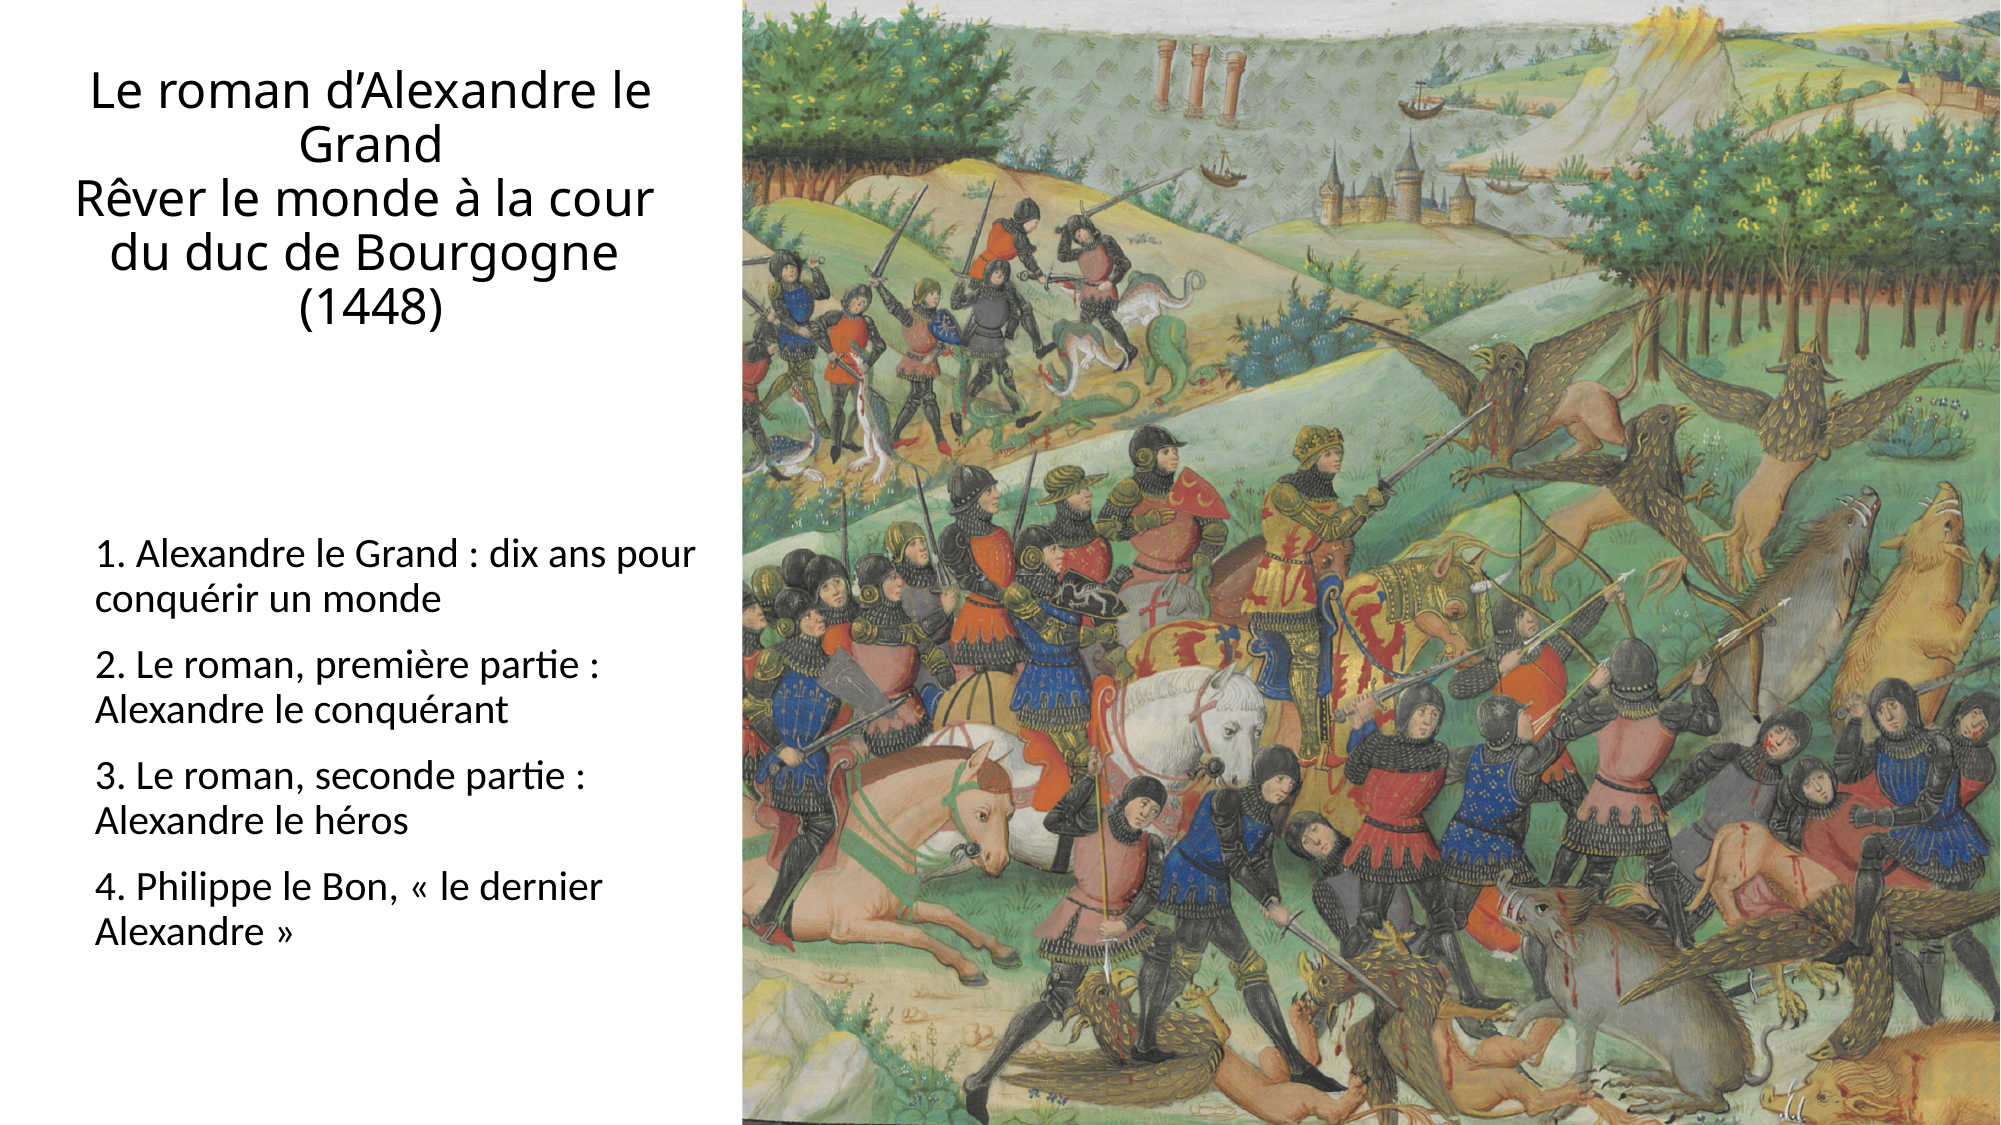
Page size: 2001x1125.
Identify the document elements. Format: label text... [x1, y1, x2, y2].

list 1. Alexandre le Grand : dix ans pour conquérir un monde 2. Le roman, première partie : Alexandre le conquérant 3. Le roman, seconde partie : Alexandre le héros 4. Philippe le Bon, « le dernier Alexandre » [79, 523, 742, 1125]
text_box Le roman d’Alexandre le Grand Rêver le monde à la cour du duc de Bourgogne (1448) [0, 21, 743, 379]
picture [742, 0, 2000, 1125]
text_box [1312, 705, 1968, 1125]
